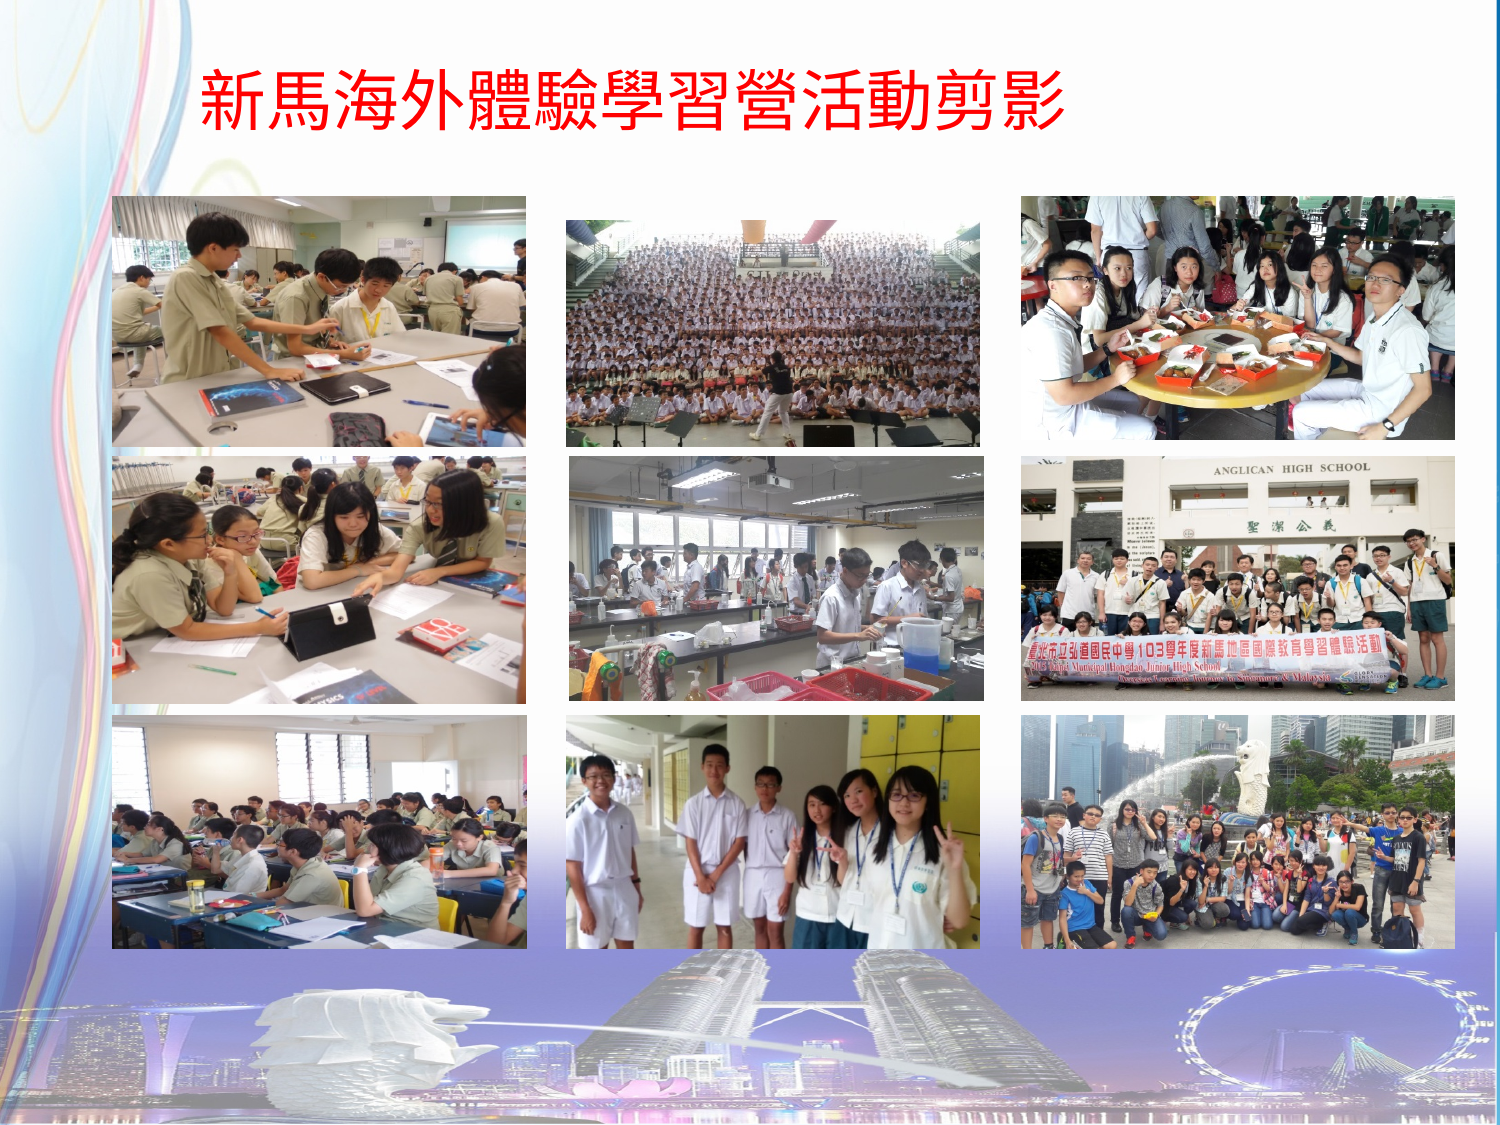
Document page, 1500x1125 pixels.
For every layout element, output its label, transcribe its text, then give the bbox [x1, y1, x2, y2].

text_box 新馬海外體驗學習營活動剪影 [63, 42, 1414, 156]
picture [0, 0, 1497, 1125]
